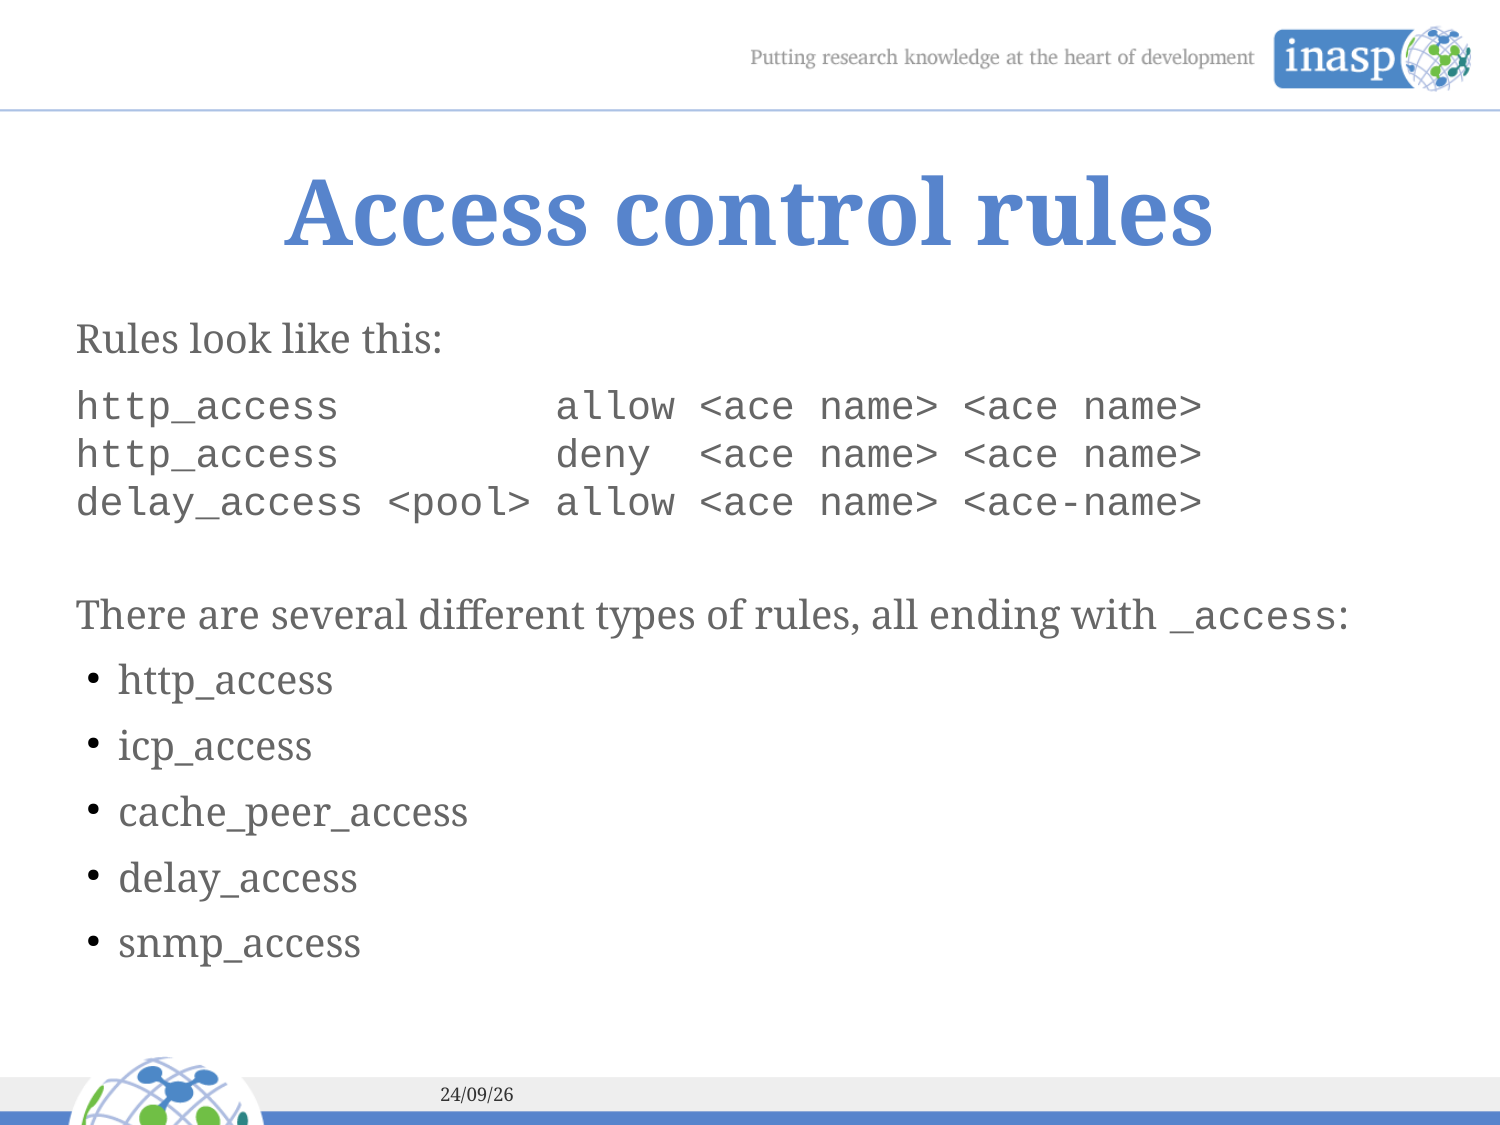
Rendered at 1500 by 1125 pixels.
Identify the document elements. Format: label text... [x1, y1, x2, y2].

list Rules look like this: http_access allow <ace name> <ace name> http_access deny <ace name> <ace name> delay_access <pool> allow <ace name> <ace-name> There are several different types of rules, all ending with _access: http_access Control whether a client is allowed to make a particular request through the HTTP port (3128)Control whether a client is allowed to make a particular request through the HTTP port (3128) icp_access Control whether a cache peer is allowed to make a particular request through the ICP port. Could this be abused, and how?Control whether a cache peer is allowed to make a particular request through the ICP port. Could this be abused, and how? cache_peer_access Control which requests will be sent to a particular cache peer. This type of rule needs a parameter; why?Control which requests will be sent to a particular cache peer. This type of rule needs a parameter; why? delay_access Control which requests will be sent to a particular delay pool. This type of rule needs a parameter; why?Control which requests will be sent to a particular delay pool. This type of rule needs a parameter; why? snmp_access Control access to the built-in SNMP server (need to recompile Squid on Debian and Ubuntu to use this).Control access to the built-in SNMP server (need to recompile Squid on Debian and Ubuntu to use this). [75, 313, 1426, 967]
title Access control rules [75, 129, 1426, 313]
picture [0, 0, 1500, 1125]
